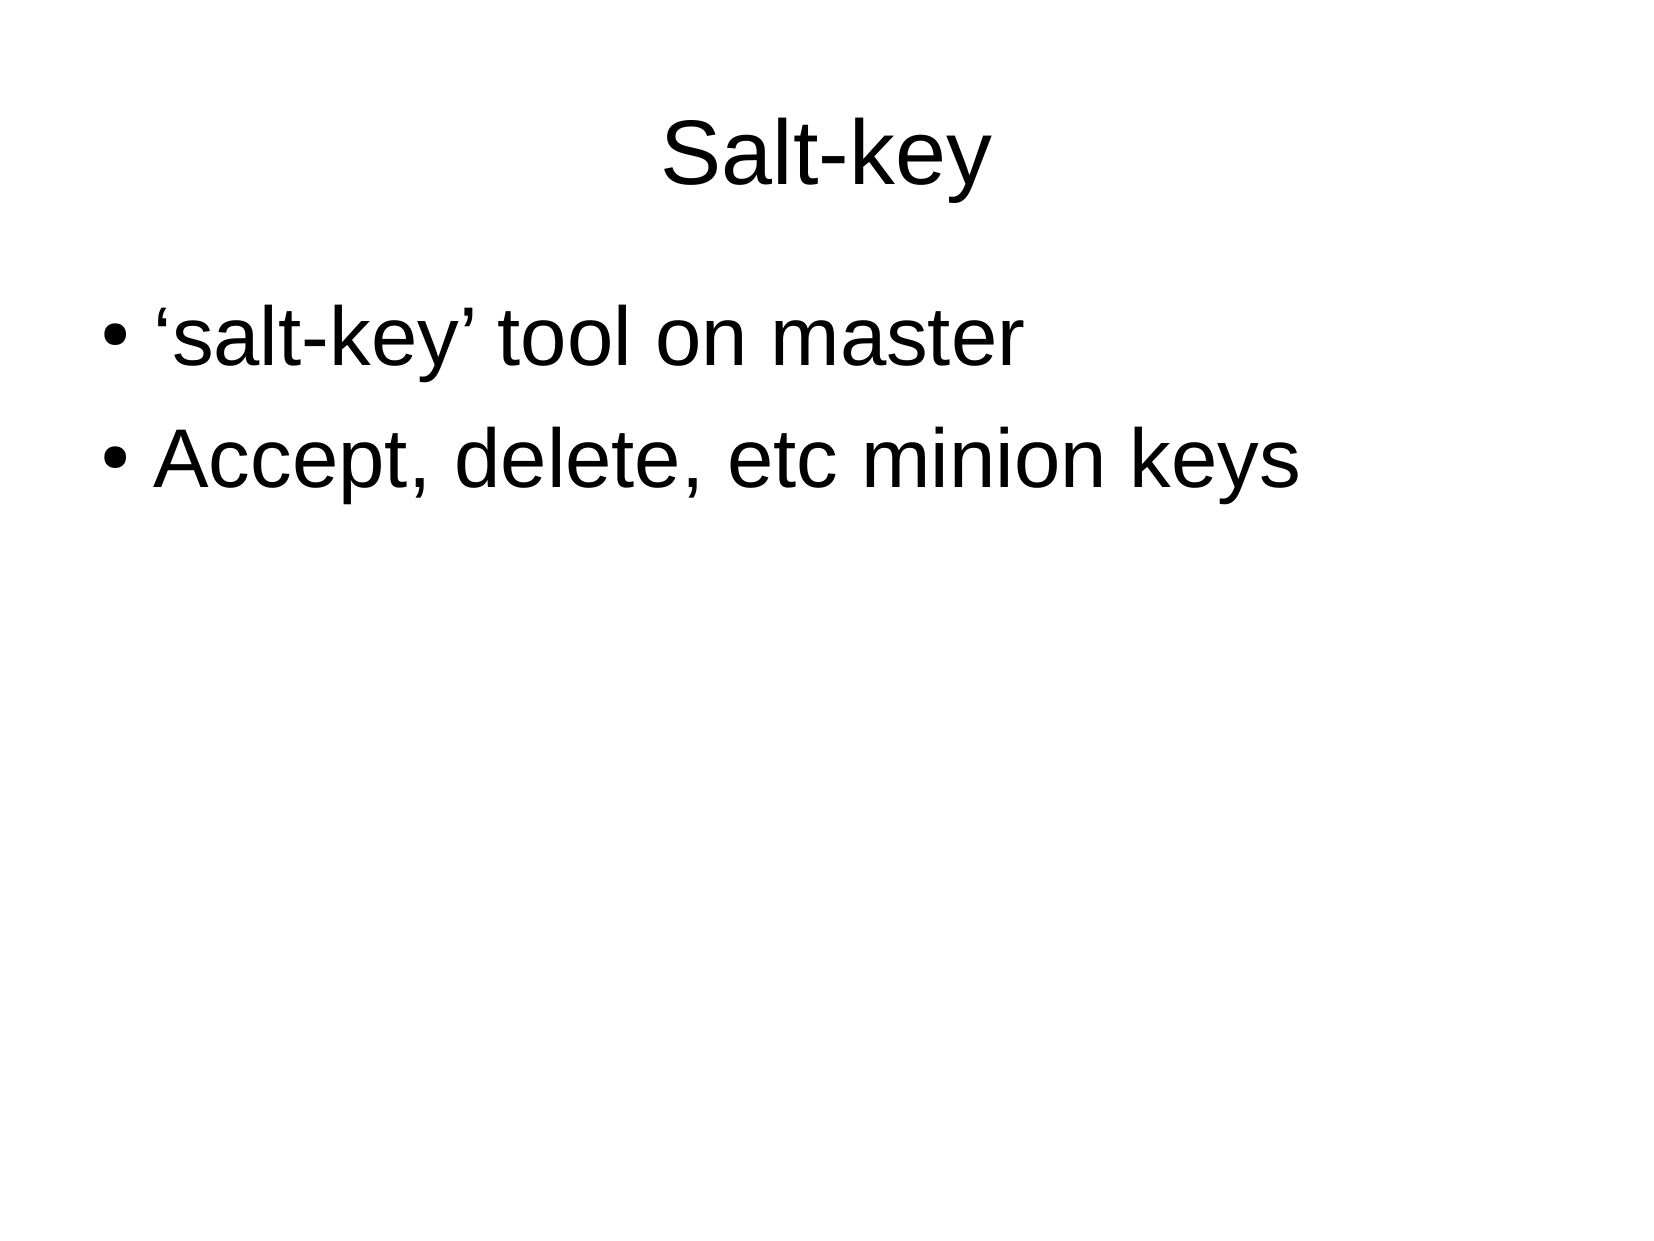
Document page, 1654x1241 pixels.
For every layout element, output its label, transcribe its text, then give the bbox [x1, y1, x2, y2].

list ‘salt-key’ tool on master Accept, delete, etc minion keys [82, 290, 1571, 1010]
title Salt-key [82, 49, 1571, 257]
